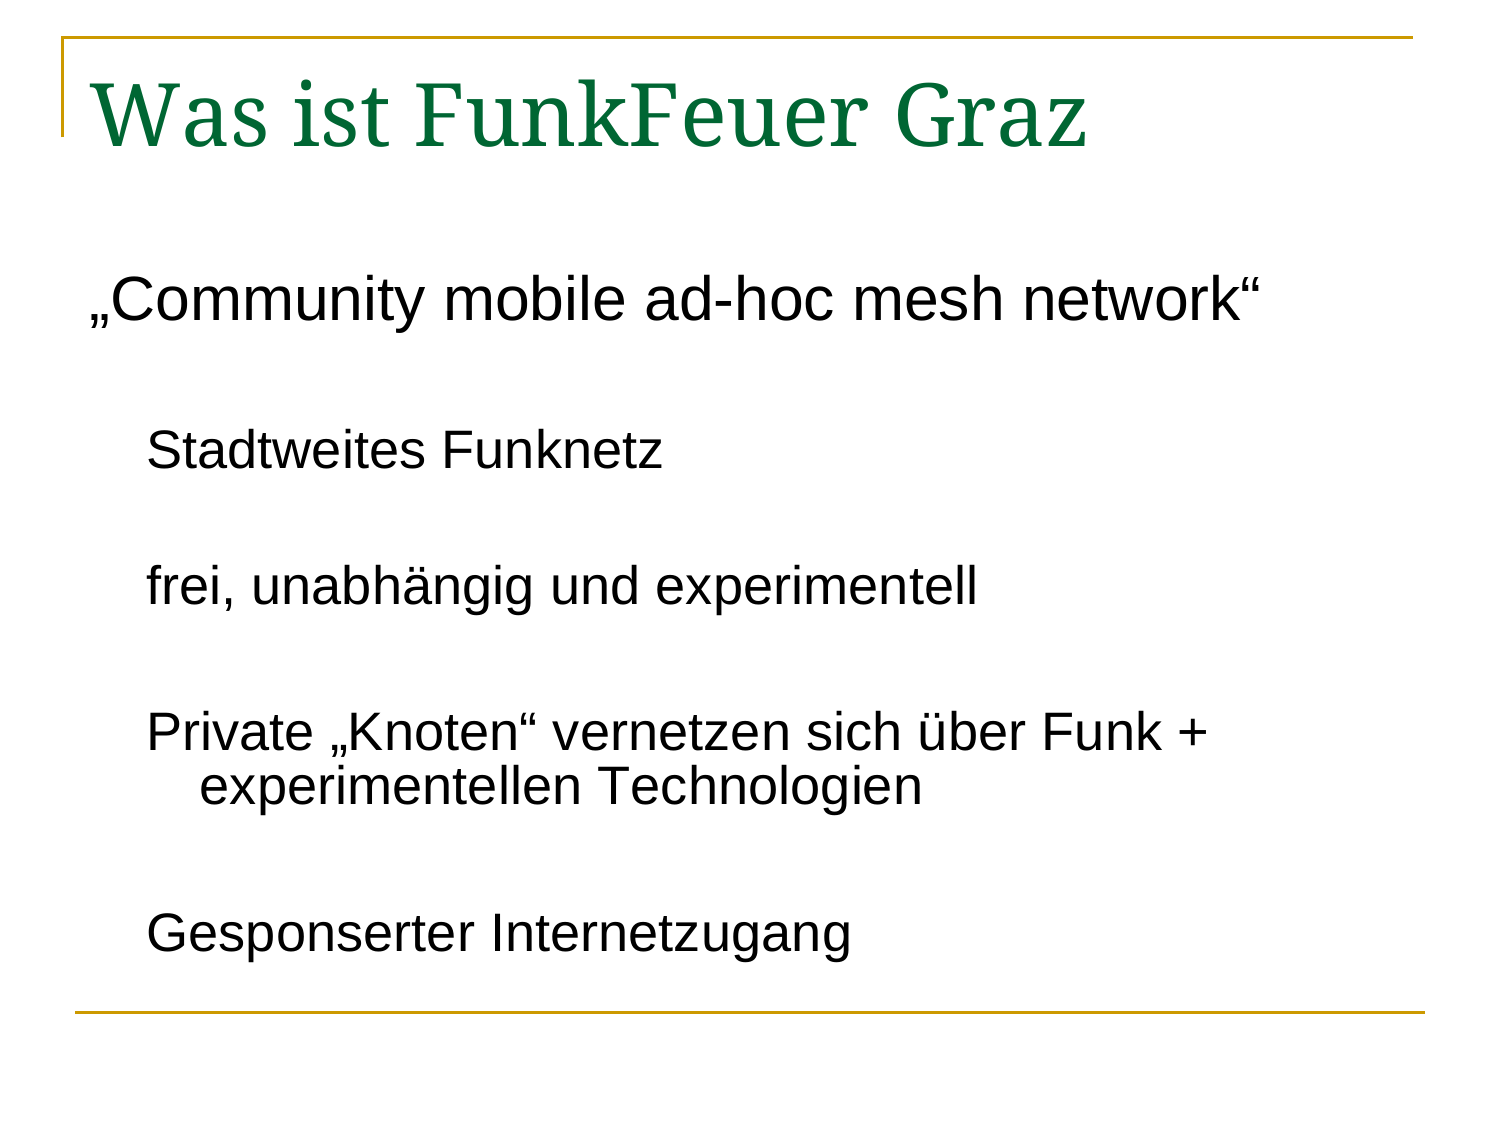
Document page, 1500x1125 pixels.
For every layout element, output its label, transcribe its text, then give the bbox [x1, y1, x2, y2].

title Was ist FunkFeuer Graz [75, 45, 1426, 233]
list „Community mobile ad-hoc mesh network“ Stadtweites Funknetz frei, unabhängig und experimentell Private „Knoten“ vernetzen sich über Funk + experimentellen Technologien Gesponserter Internetzugang [75, 262, 1426, 1006]
